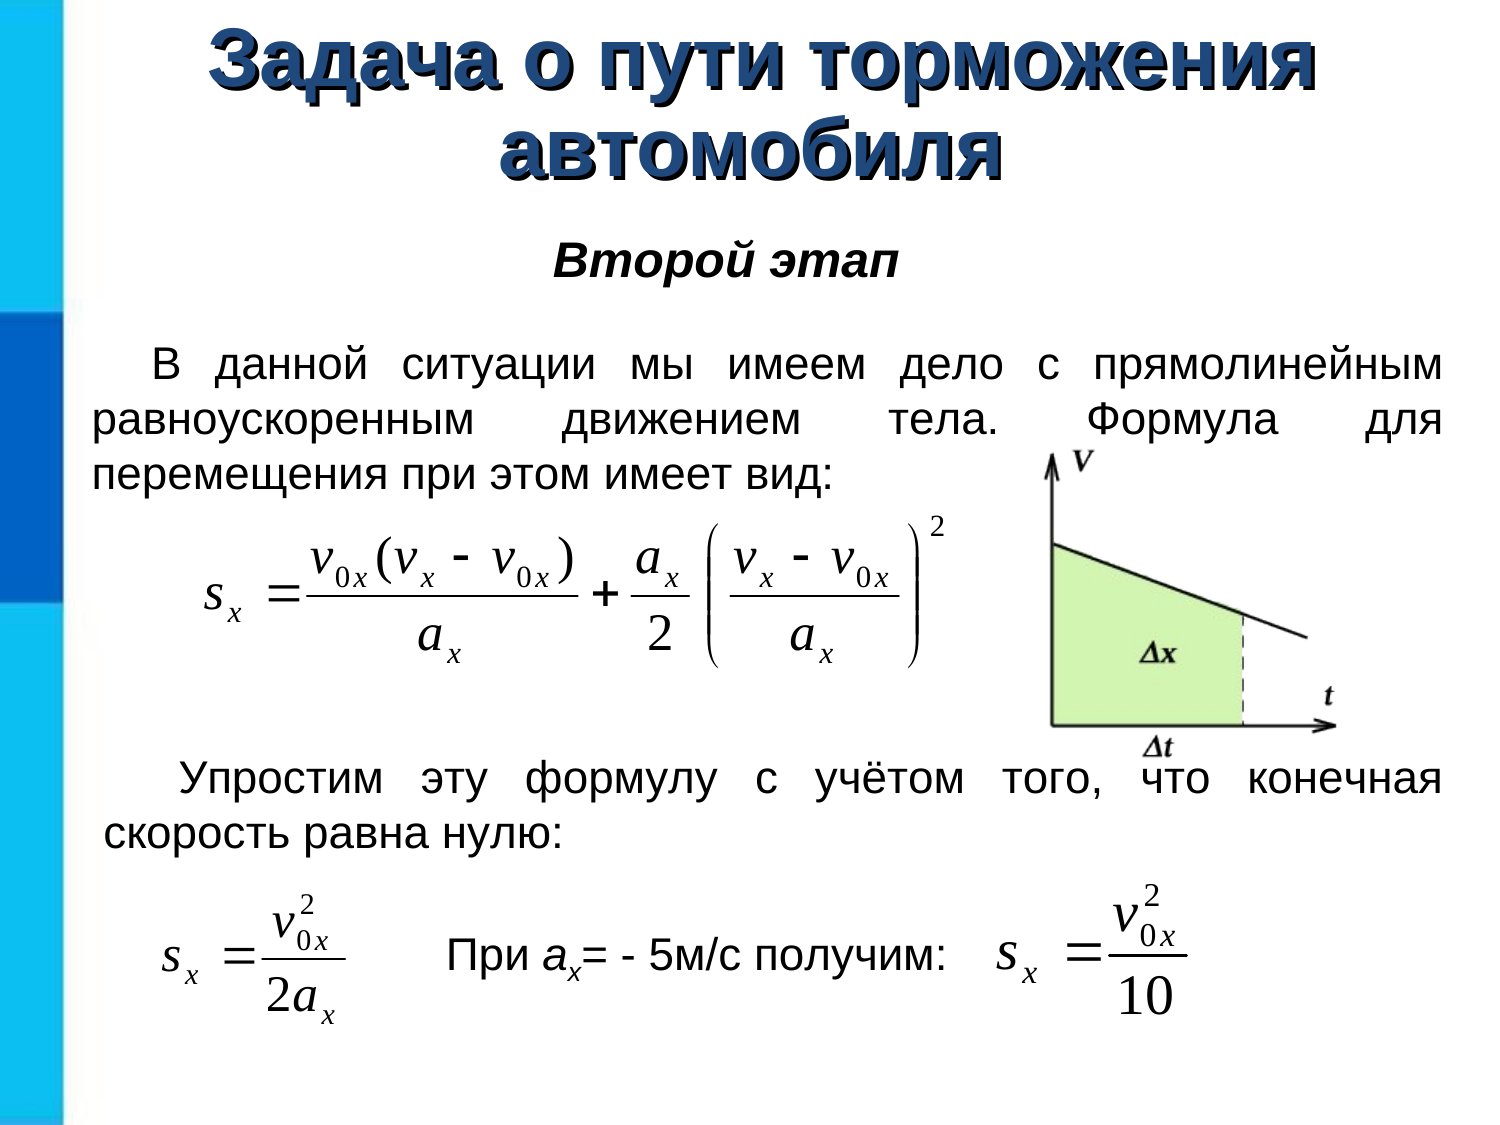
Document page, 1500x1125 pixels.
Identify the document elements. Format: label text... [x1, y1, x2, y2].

text_box Упростим эту формулу с учётом того, что конечная скорость равна нулю: [88, 739, 1459, 865]
text_box Задача о пути торможения автомобиля [100, 27, 1426, 182]
text_box При ax= - 5м/с получим: [430, 916, 986, 995]
picture [0, 0, 1500, 1125]
text_box В данной ситуации мы имеем дело с прямолинейным равноускоренным движением тела. Формула для перемещения при этом имеет вид: [76, 326, 1459, 507]
text_box Второй этап [466, 219, 987, 296]
chart [152, 881, 355, 1036]
chart [194, 503, 953, 680]
chart [986, 869, 1199, 1027]
